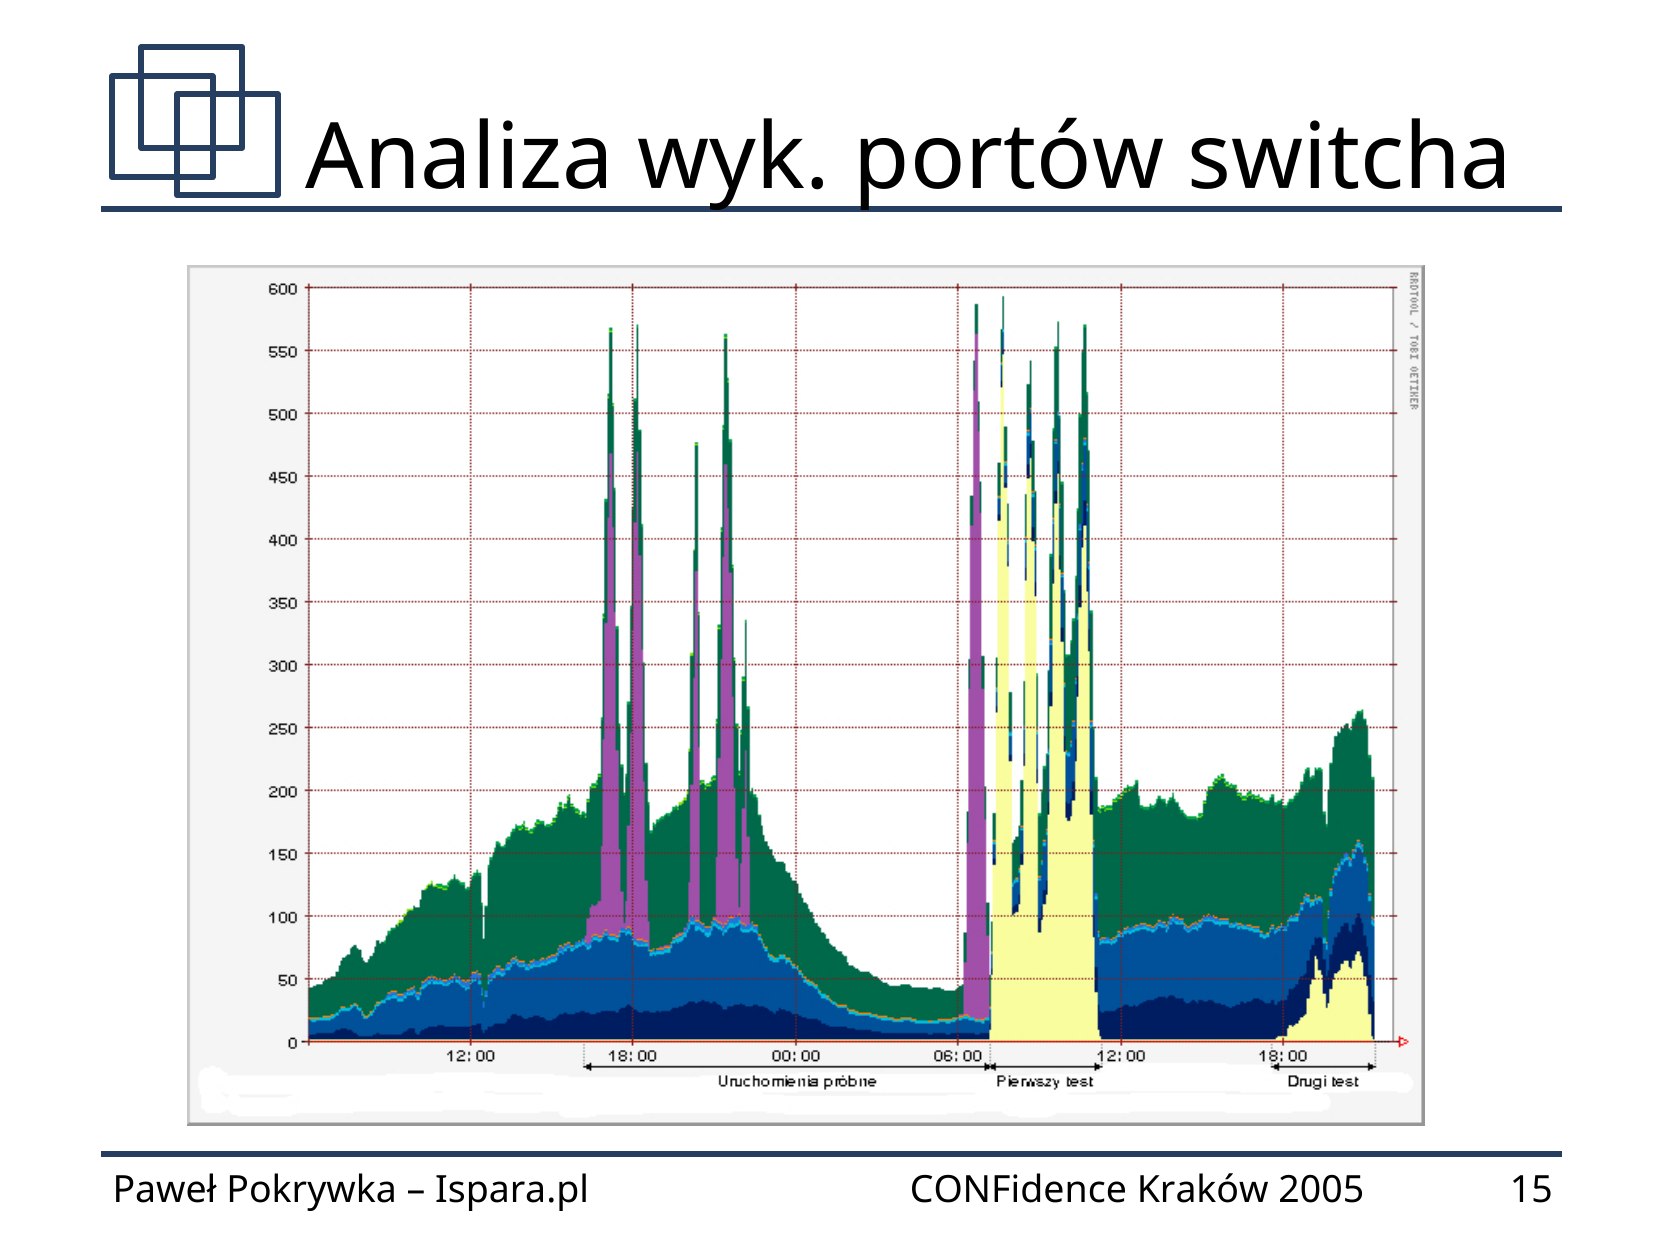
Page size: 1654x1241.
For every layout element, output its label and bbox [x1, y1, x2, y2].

picture [187, 265, 1425, 1126]
